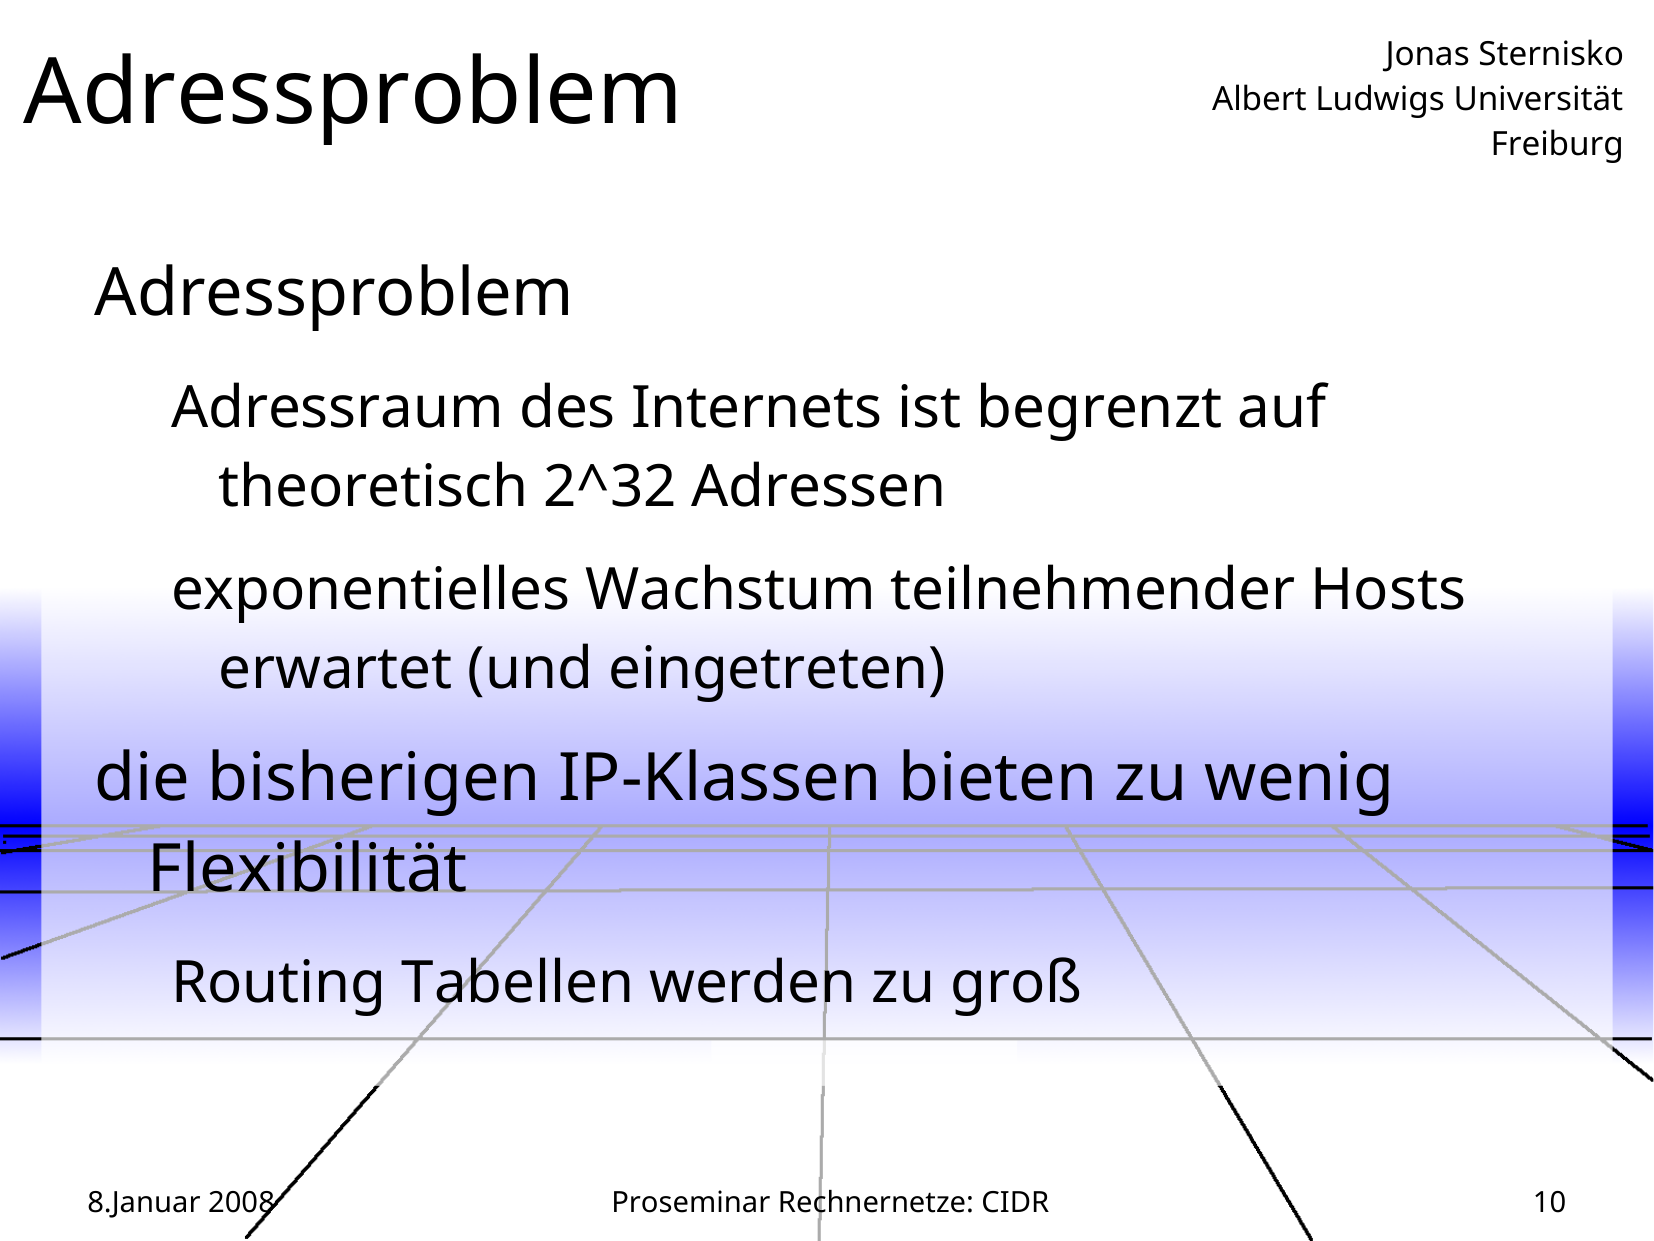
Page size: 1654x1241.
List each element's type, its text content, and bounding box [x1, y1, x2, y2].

list Adressproblem Adressraum des Internets ist begrenzt auf theoretisch 2^32 Adressen exponentielles Wachstum teilnehmender Hosts erwartet (und eingetreten) die bisherigen IP-Klassen bieten zu wenig Flexibilität Routing Tabellen werden zu groß [76, 185, 1565, 1152]
picture [0, 0, 1654, 1241]
title Adressproblem [23, 31, 1211, 146]
